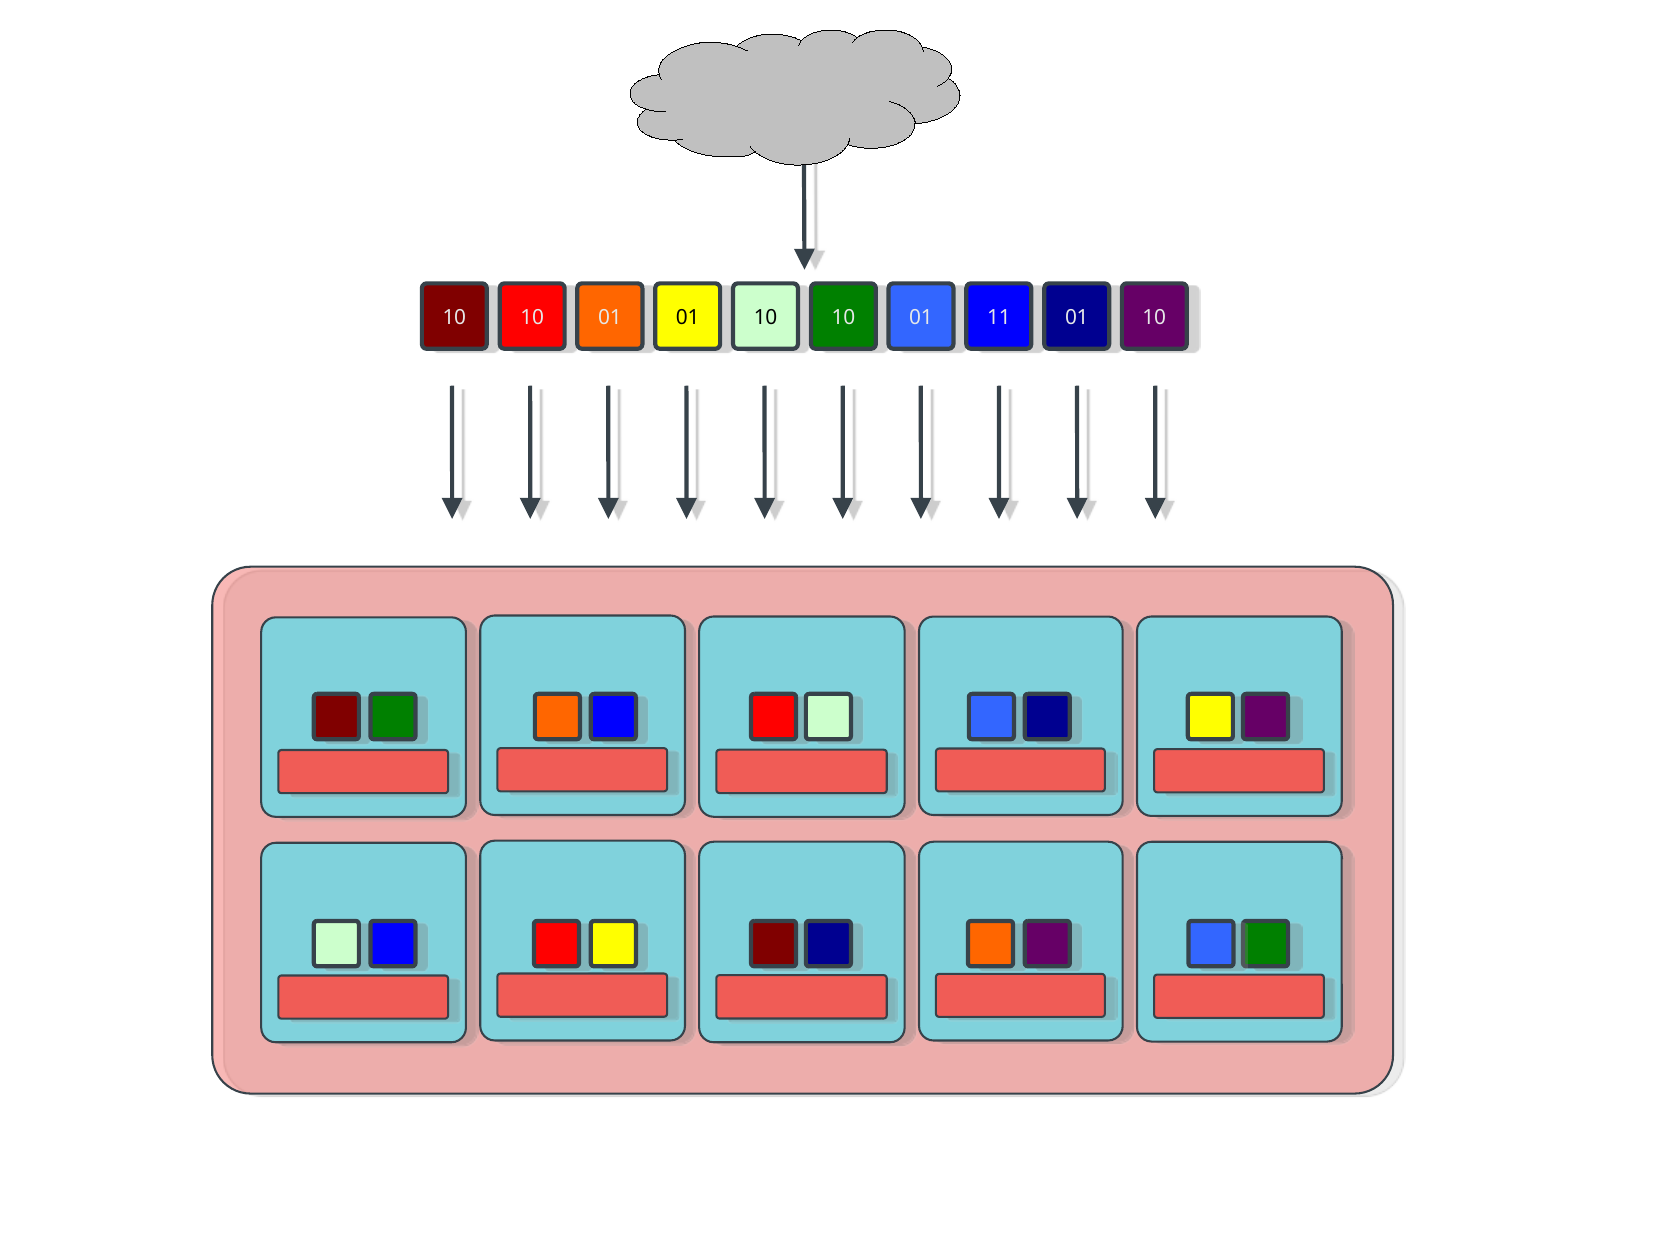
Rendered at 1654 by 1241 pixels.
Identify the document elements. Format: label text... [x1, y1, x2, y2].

text_box 10 [421, 283, 487, 349]
text_box 11 [966, 283, 1032, 349]
text_box [630, 30, 961, 166]
text_box 10 [1121, 283, 1187, 349]
text_box 01 [888, 283, 954, 349]
text_box 01 [577, 283, 643, 349]
text_box [212, 566, 1394, 1094]
text_box 10 [733, 283, 798, 349]
text_box 01 [1044, 283, 1110, 349]
text_box 10 [810, 283, 876, 349]
text_box 10 [499, 283, 565, 349]
text_box 01 [655, 283, 721, 349]
